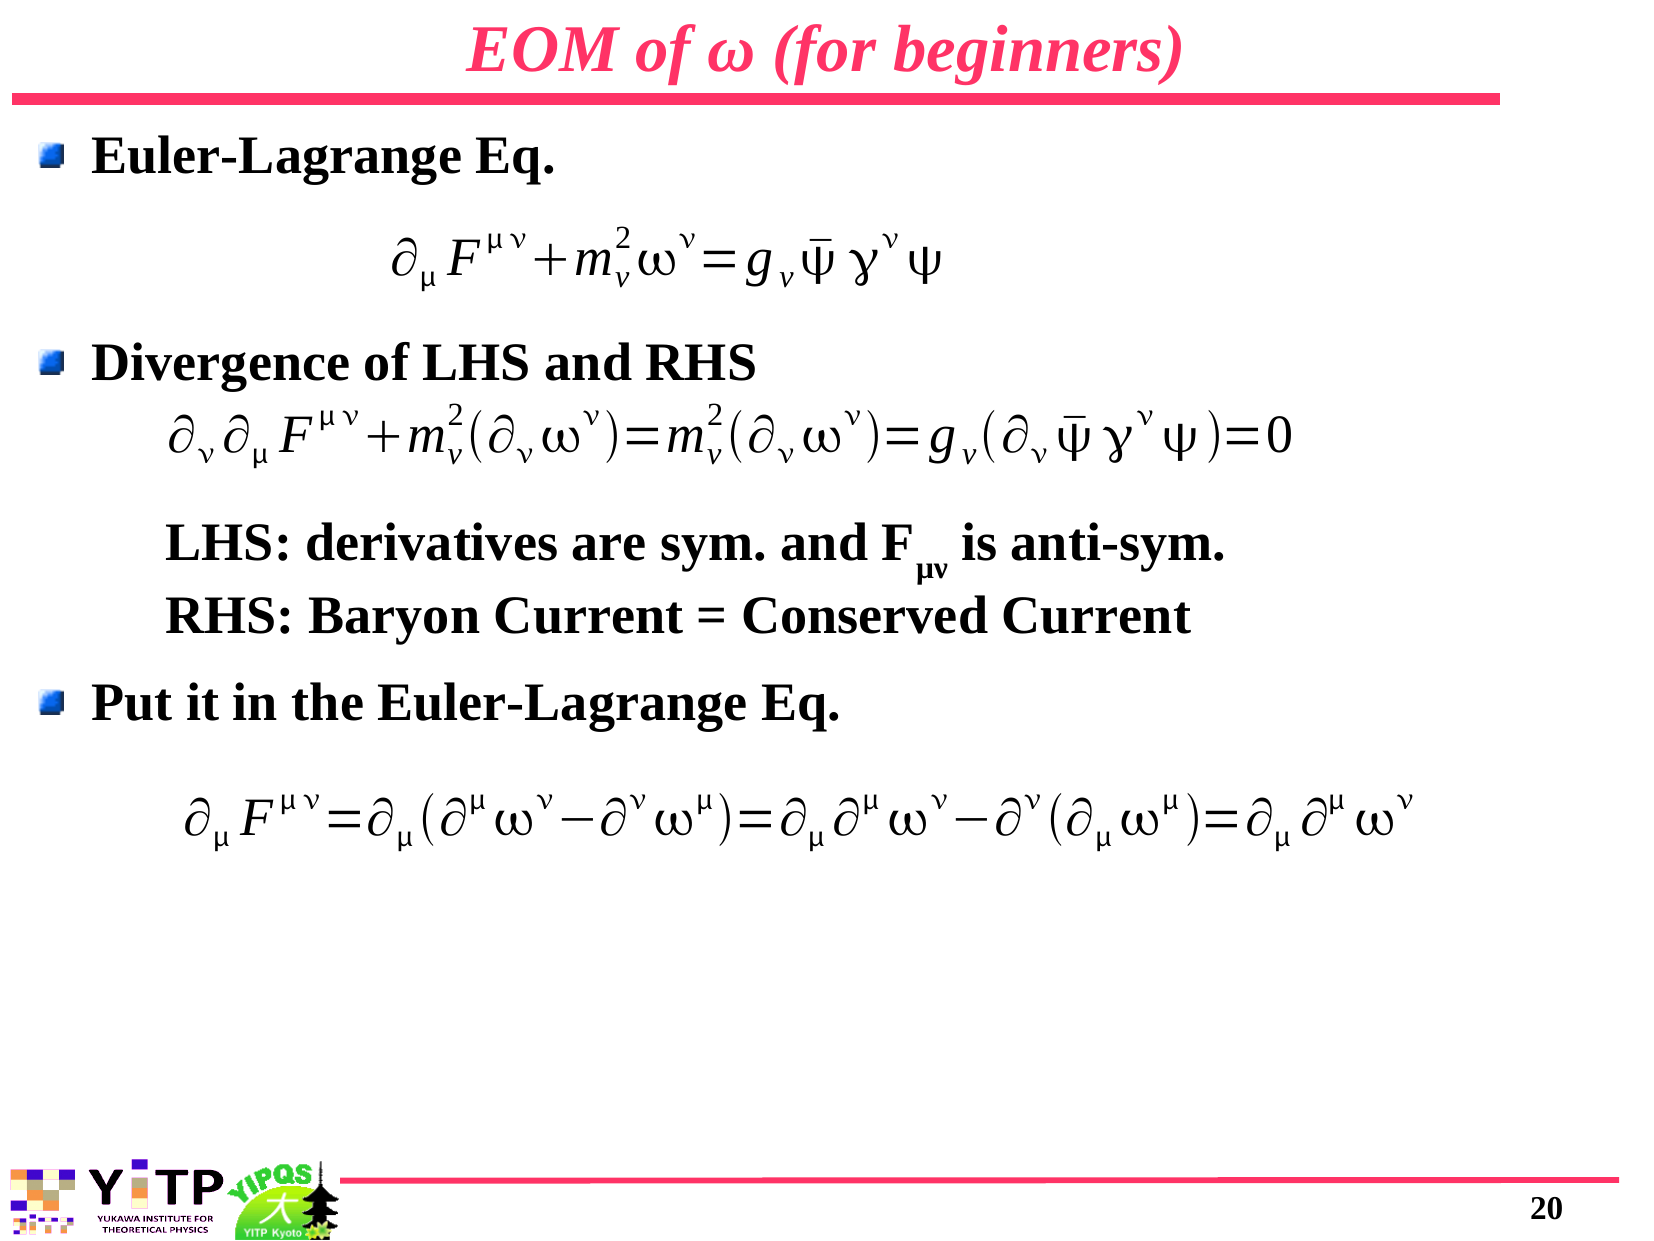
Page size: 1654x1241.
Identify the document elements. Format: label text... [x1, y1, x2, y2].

title EOM of ω (for beginners) [0, 0, 1654, 99]
chart [161, 396, 1300, 473]
chart [177, 779, 1421, 853]
picture [0, 1154, 340, 1241]
chart [383, 219, 954, 296]
list Euler-Lagrange Eq. Divergence of LHS and RHS LHS: derivatives are sym. and Fμν is anti-sym. RHS: Baryon Current = Conserved Current Put it in the Euler-Lagrange Eq. [20, 124, 1621, 1137]
